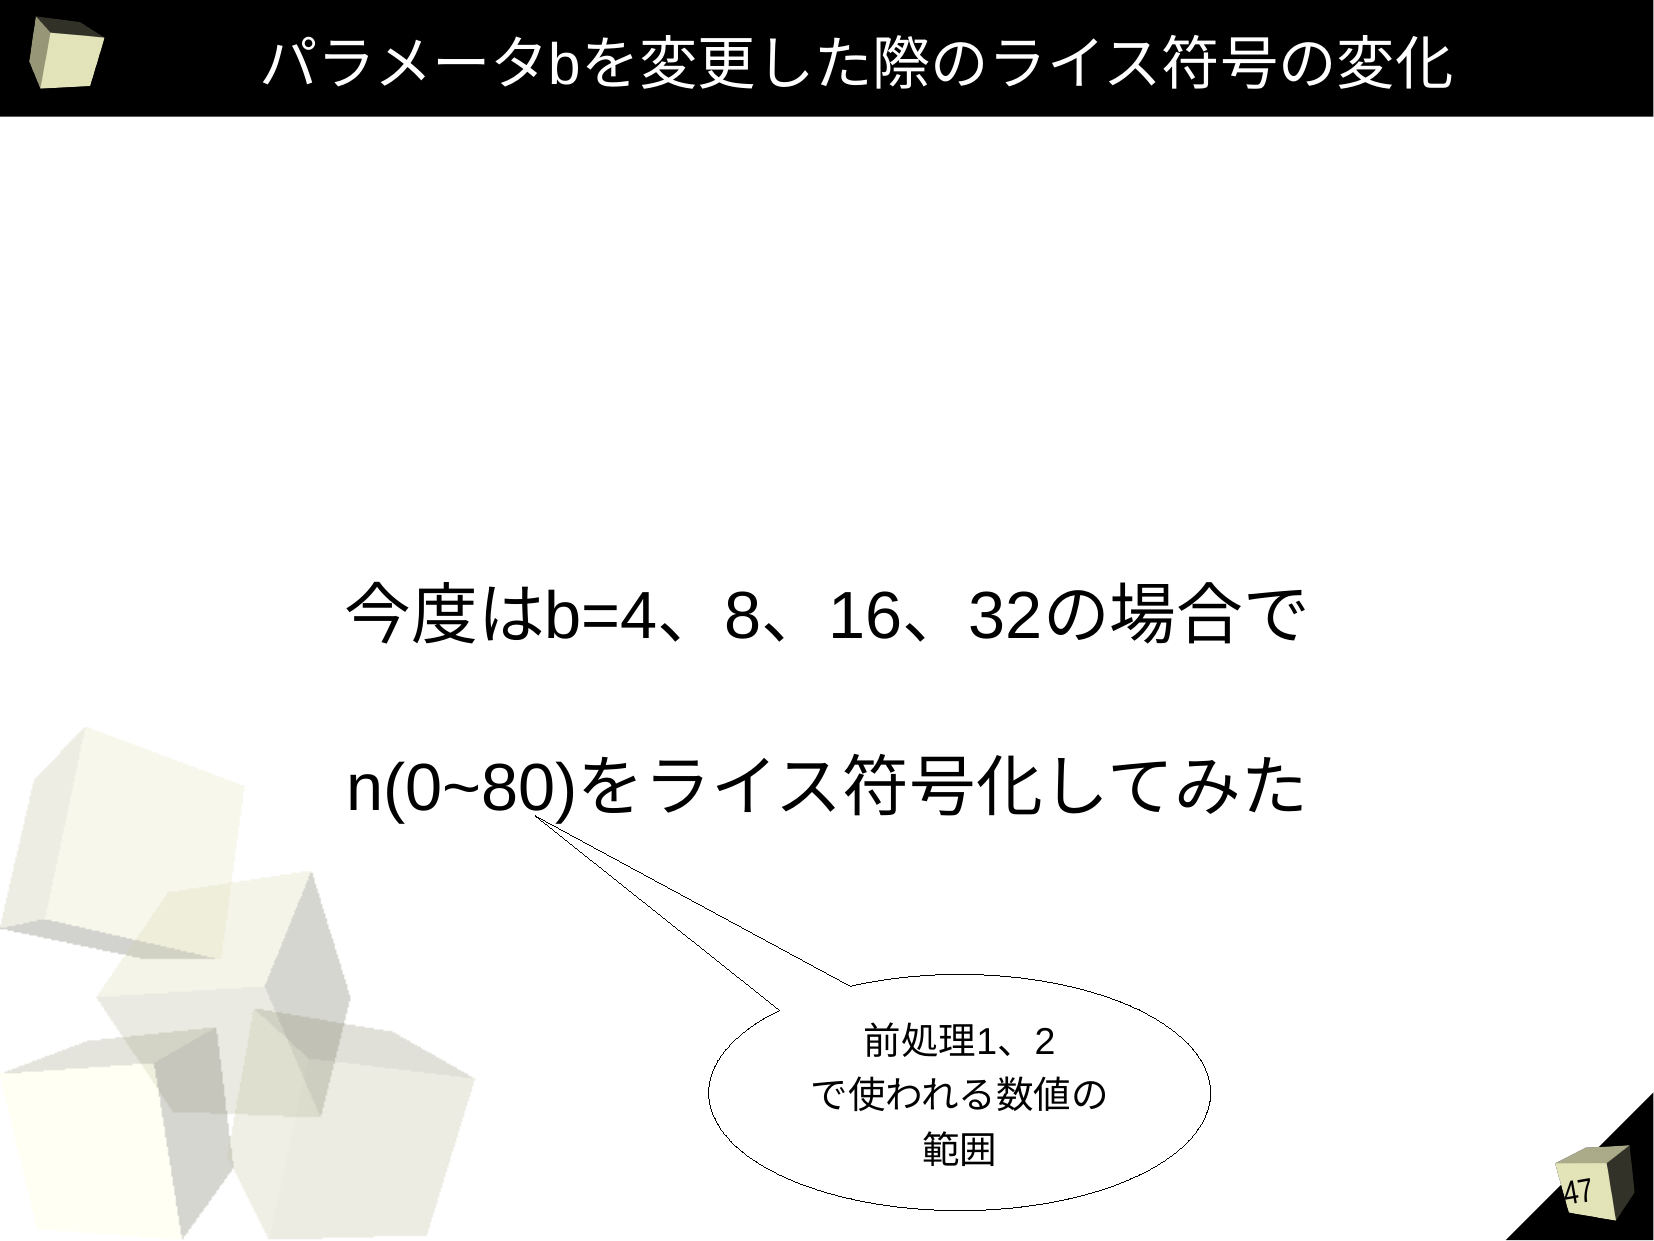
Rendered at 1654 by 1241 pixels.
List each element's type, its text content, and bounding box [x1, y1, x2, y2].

subtitle 今度はb=4、8、16、32の場合で n(0~80)をライス符号化してみた [44, 177, 1611, 1214]
text_box 前処理1、2 で使われる数値の範囲 [535, 815, 1211, 1211]
picture [0, 726, 477, 1241]
title パラメータbを変更した際のライス符号の変化 [118, 0, 1595, 119]
